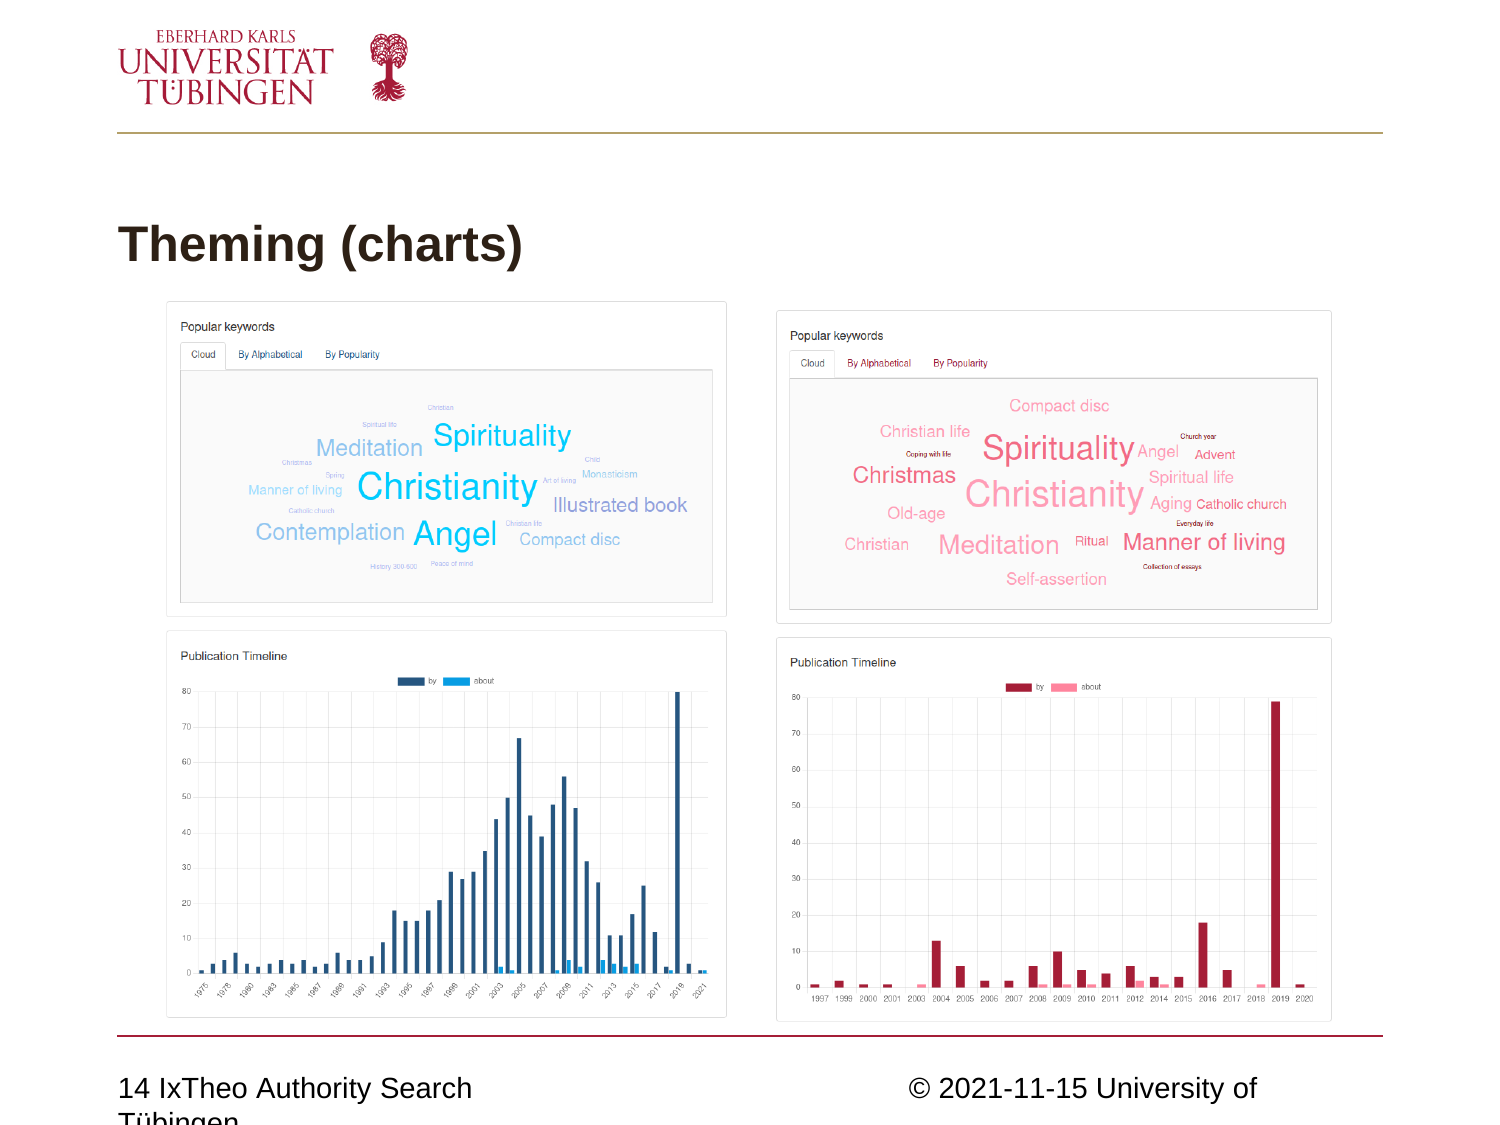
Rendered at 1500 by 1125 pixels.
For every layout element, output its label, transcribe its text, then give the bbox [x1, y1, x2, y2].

title Theming (charts) [117, 211, 1382, 272]
picture [164, 295, 733, 1022]
picture [117, 29, 408, 105]
picture [773, 307, 1335, 1024]
